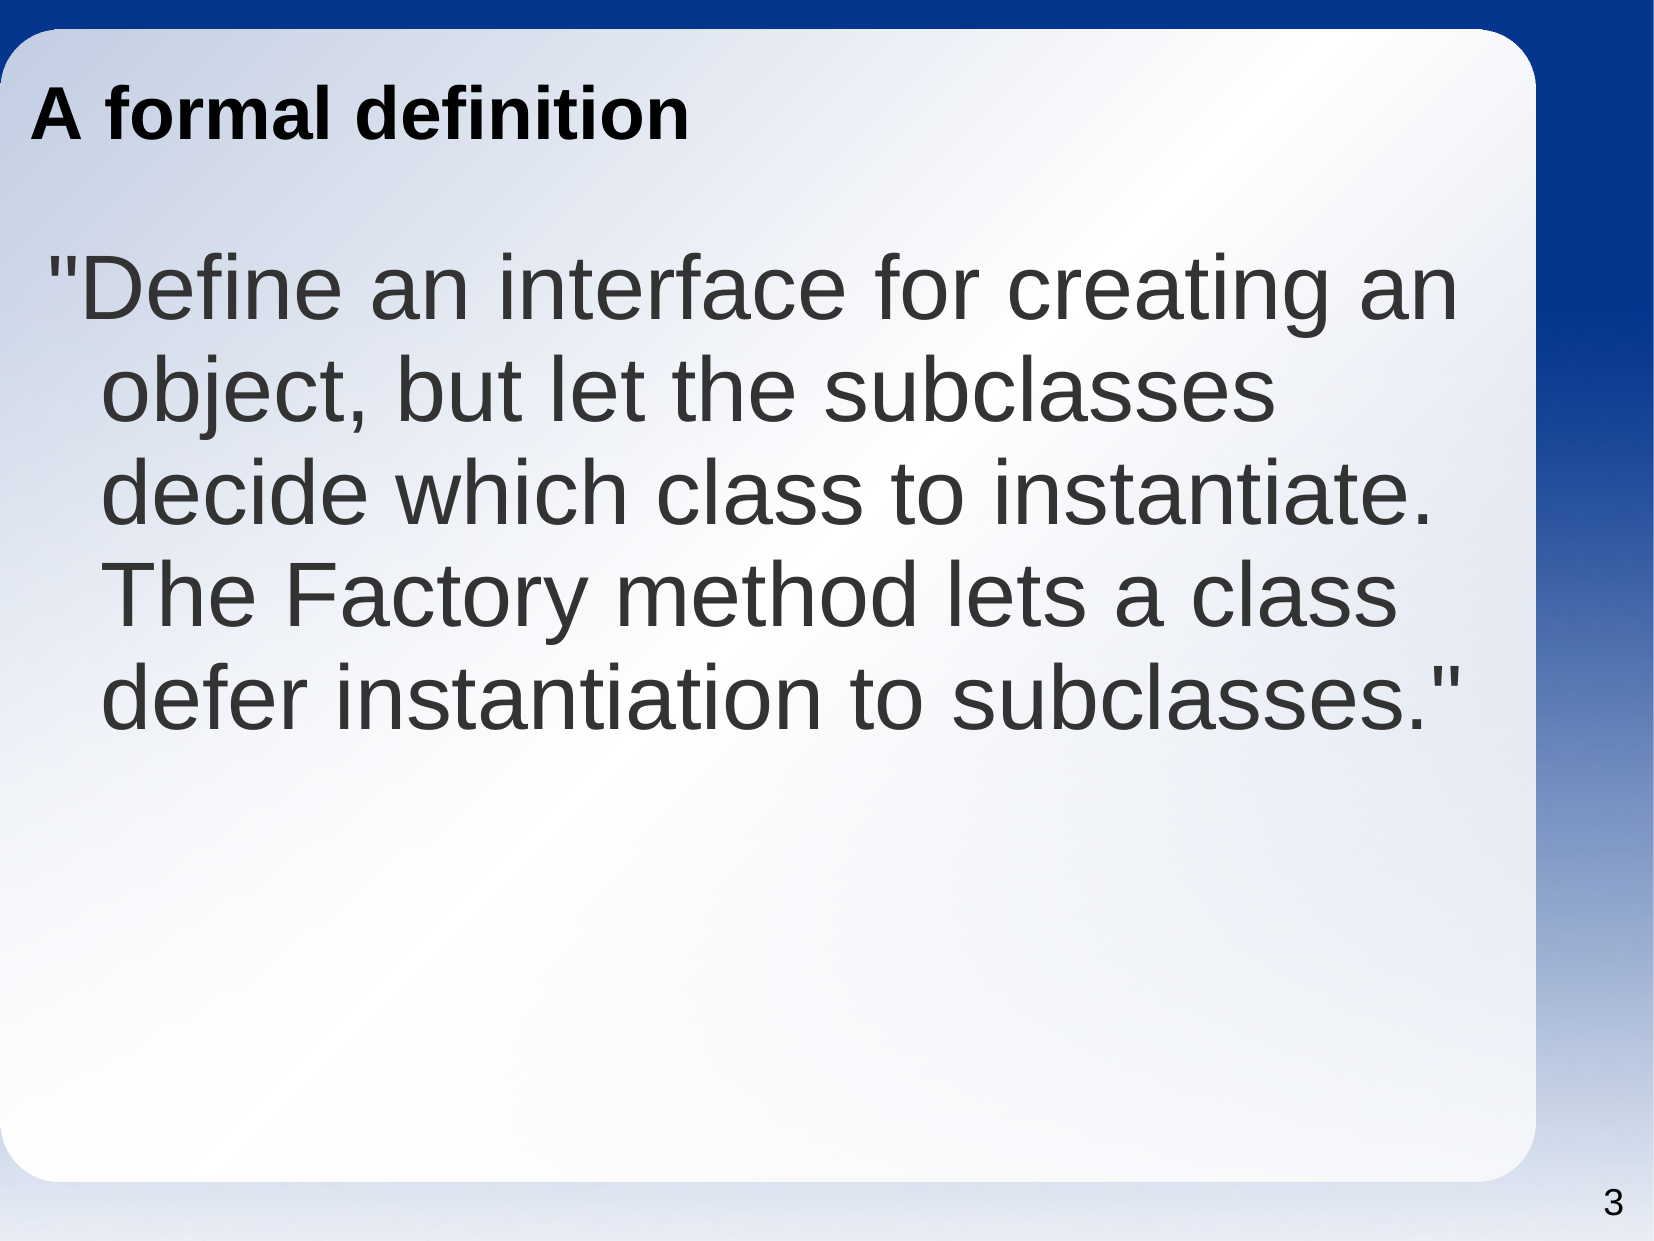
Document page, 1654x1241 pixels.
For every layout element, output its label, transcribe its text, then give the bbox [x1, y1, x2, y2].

title A formal definition [29, 56, 1506, 170]
list "Define an interface for creating an object, but let the subclasses decide which class to instantiate. The Factory method lets a class defer instantiation to subclasses." [29, 236, 1506, 1137]
picture [0, 0, 1654, 1241]
